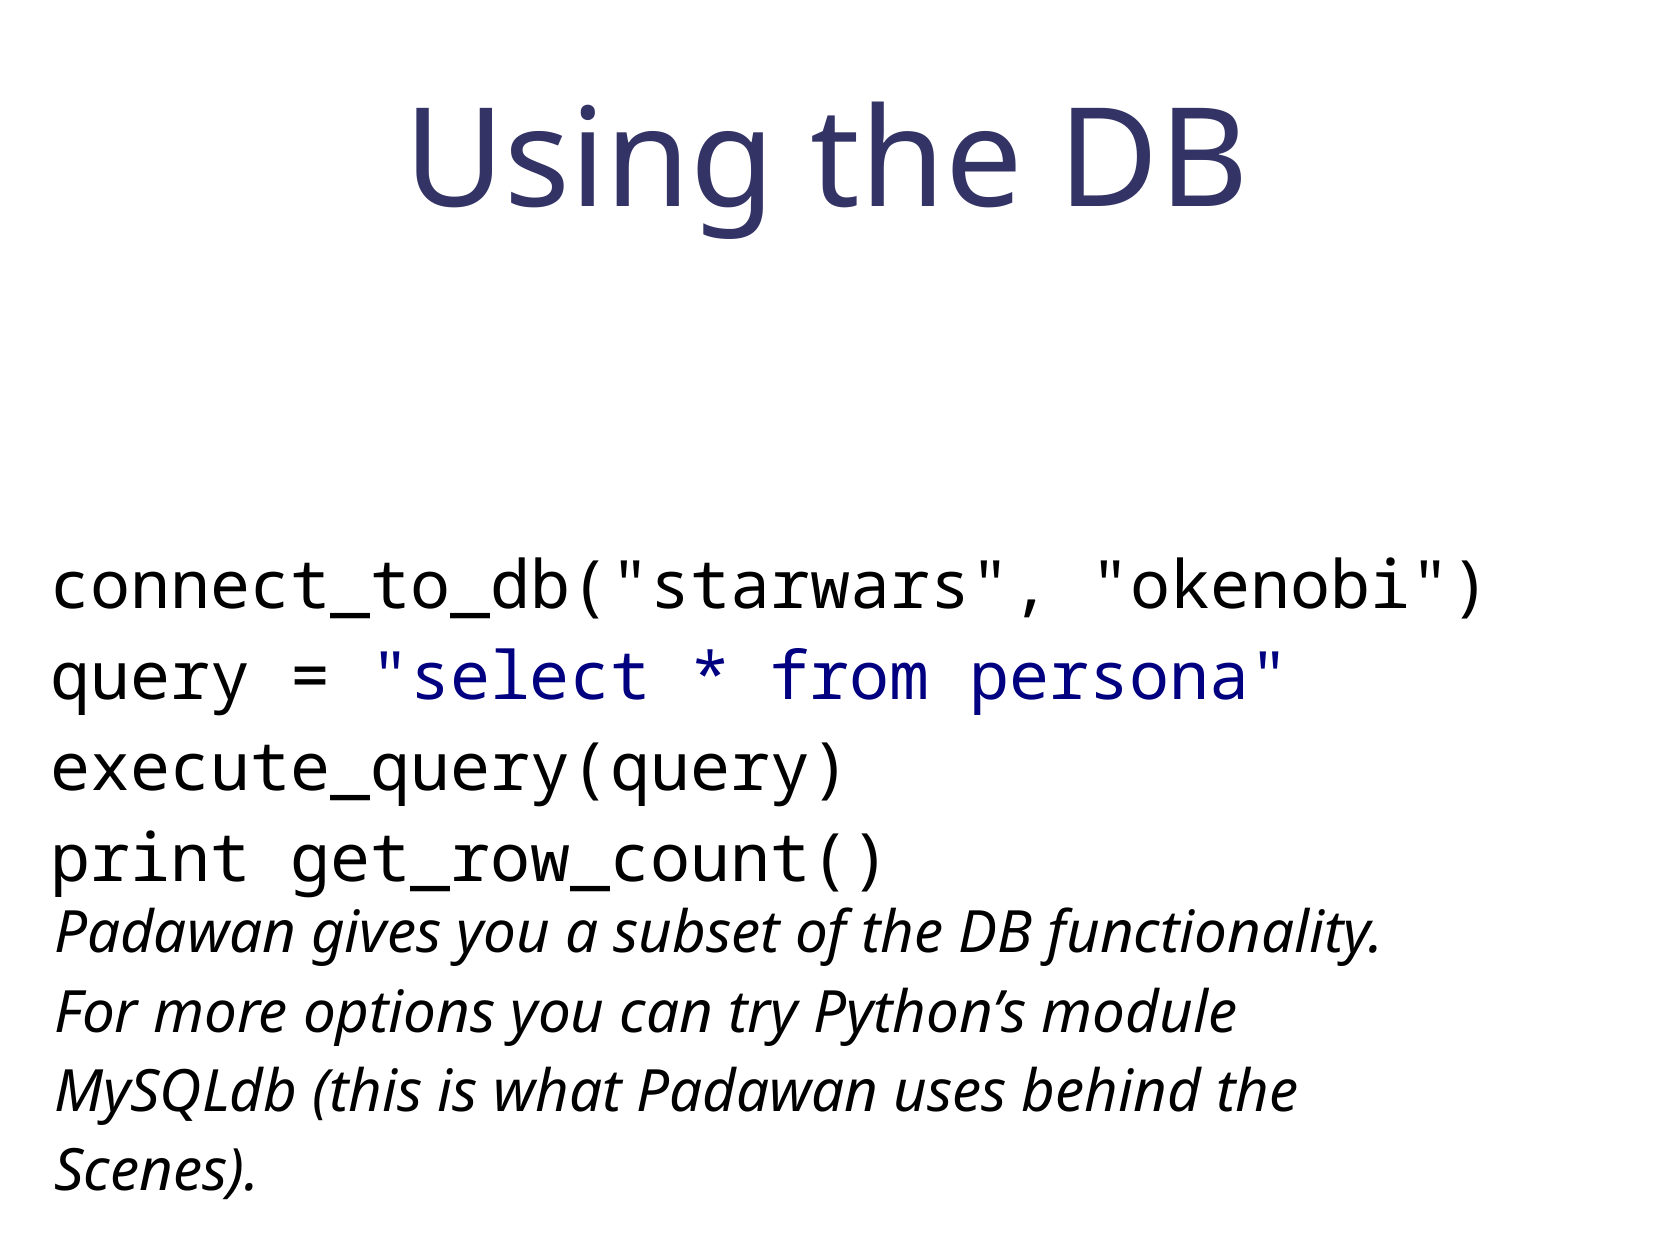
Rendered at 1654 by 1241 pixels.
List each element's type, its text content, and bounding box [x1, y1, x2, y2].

subtitle connect_to_db("starwars", "okenobi") query = "select * from persona" execute_query(query) print get_row_count() [50, 356, 1565, 798]
title Using the DB [82, 56, 1571, 250]
text_box Padawan gives you a subset of the DB functionality. For more options you can try Python’s module MySQLdb (this is what Padawan uses behind the Scenes). [39, 883, 1595, 1182]
